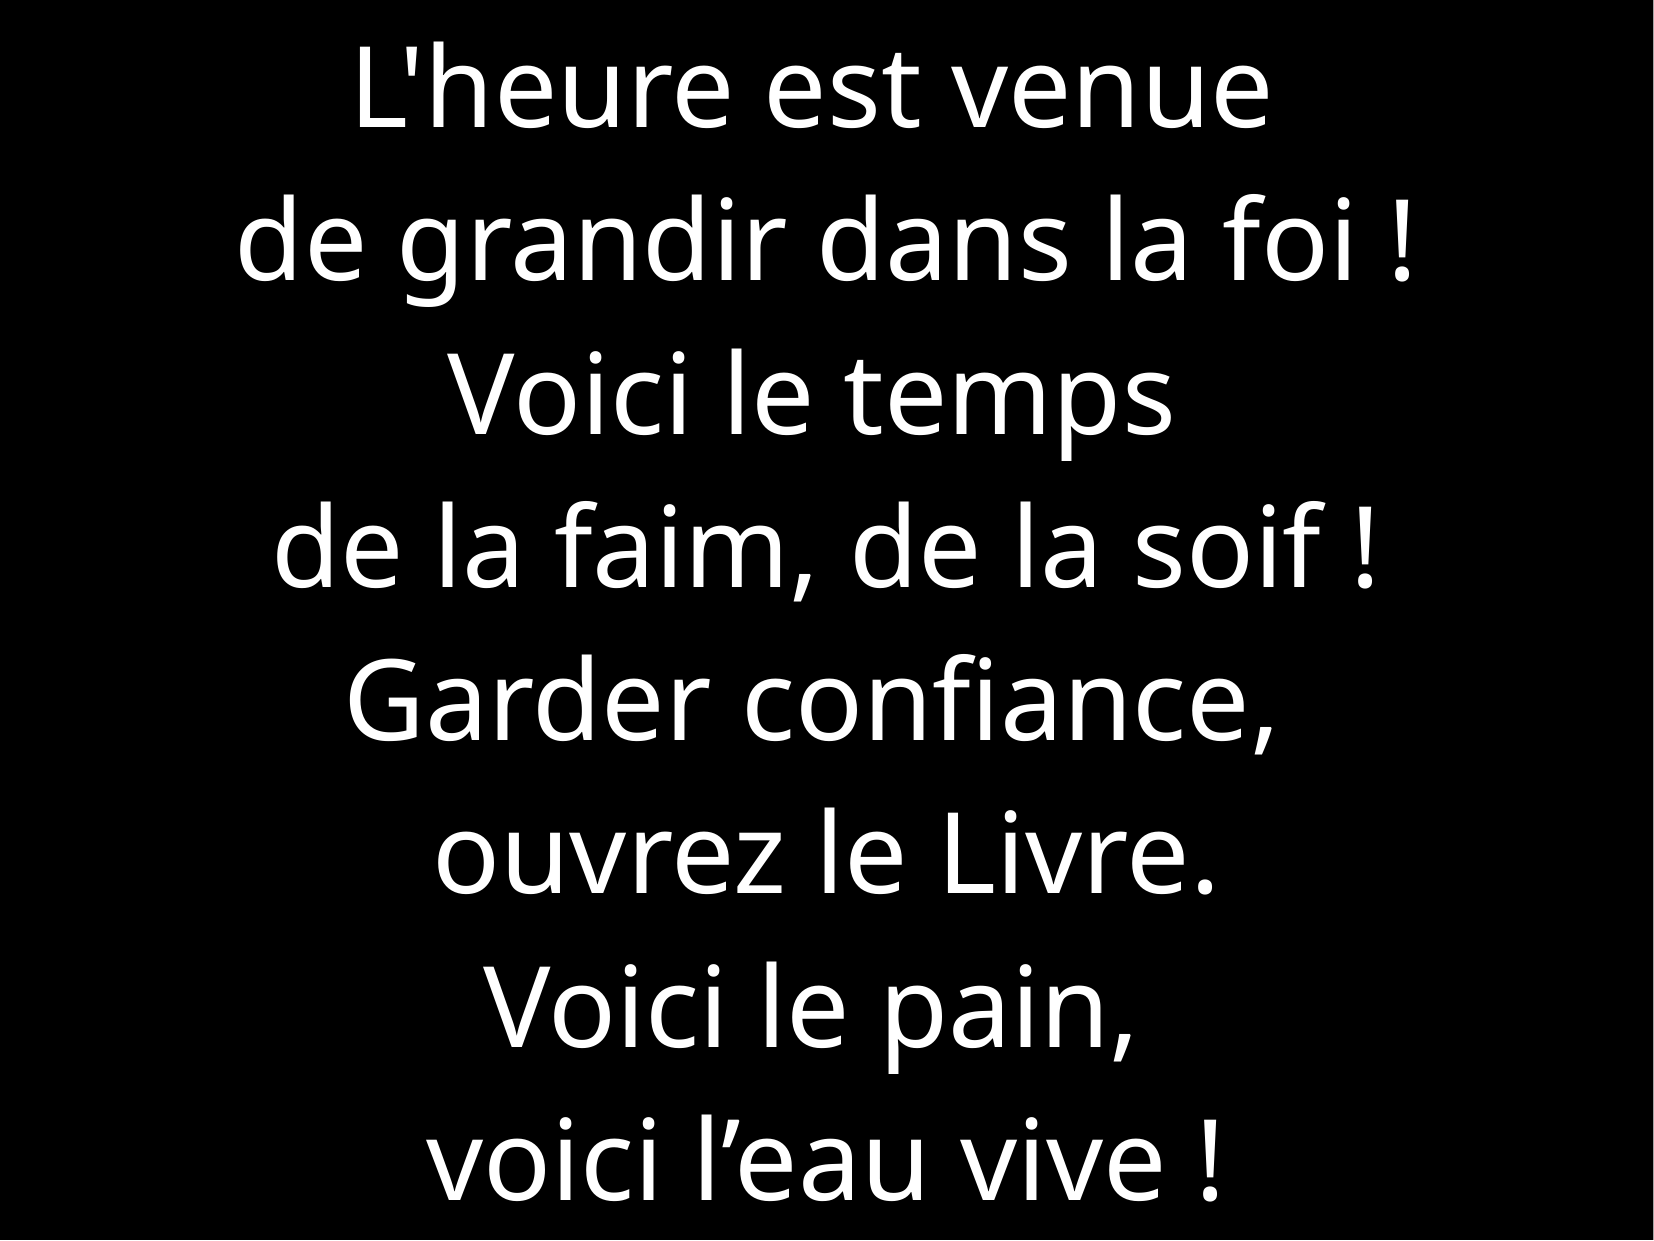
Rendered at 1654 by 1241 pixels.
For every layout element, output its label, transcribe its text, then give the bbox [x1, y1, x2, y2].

text_box L'heure est venue de grandir dans la foi ! Voici le temps de la faim, de la soif ! Garder confiance, ouvrez le Livre. Voici le pain, voici l’eau vive ! [23, 0, 1630, 1241]
